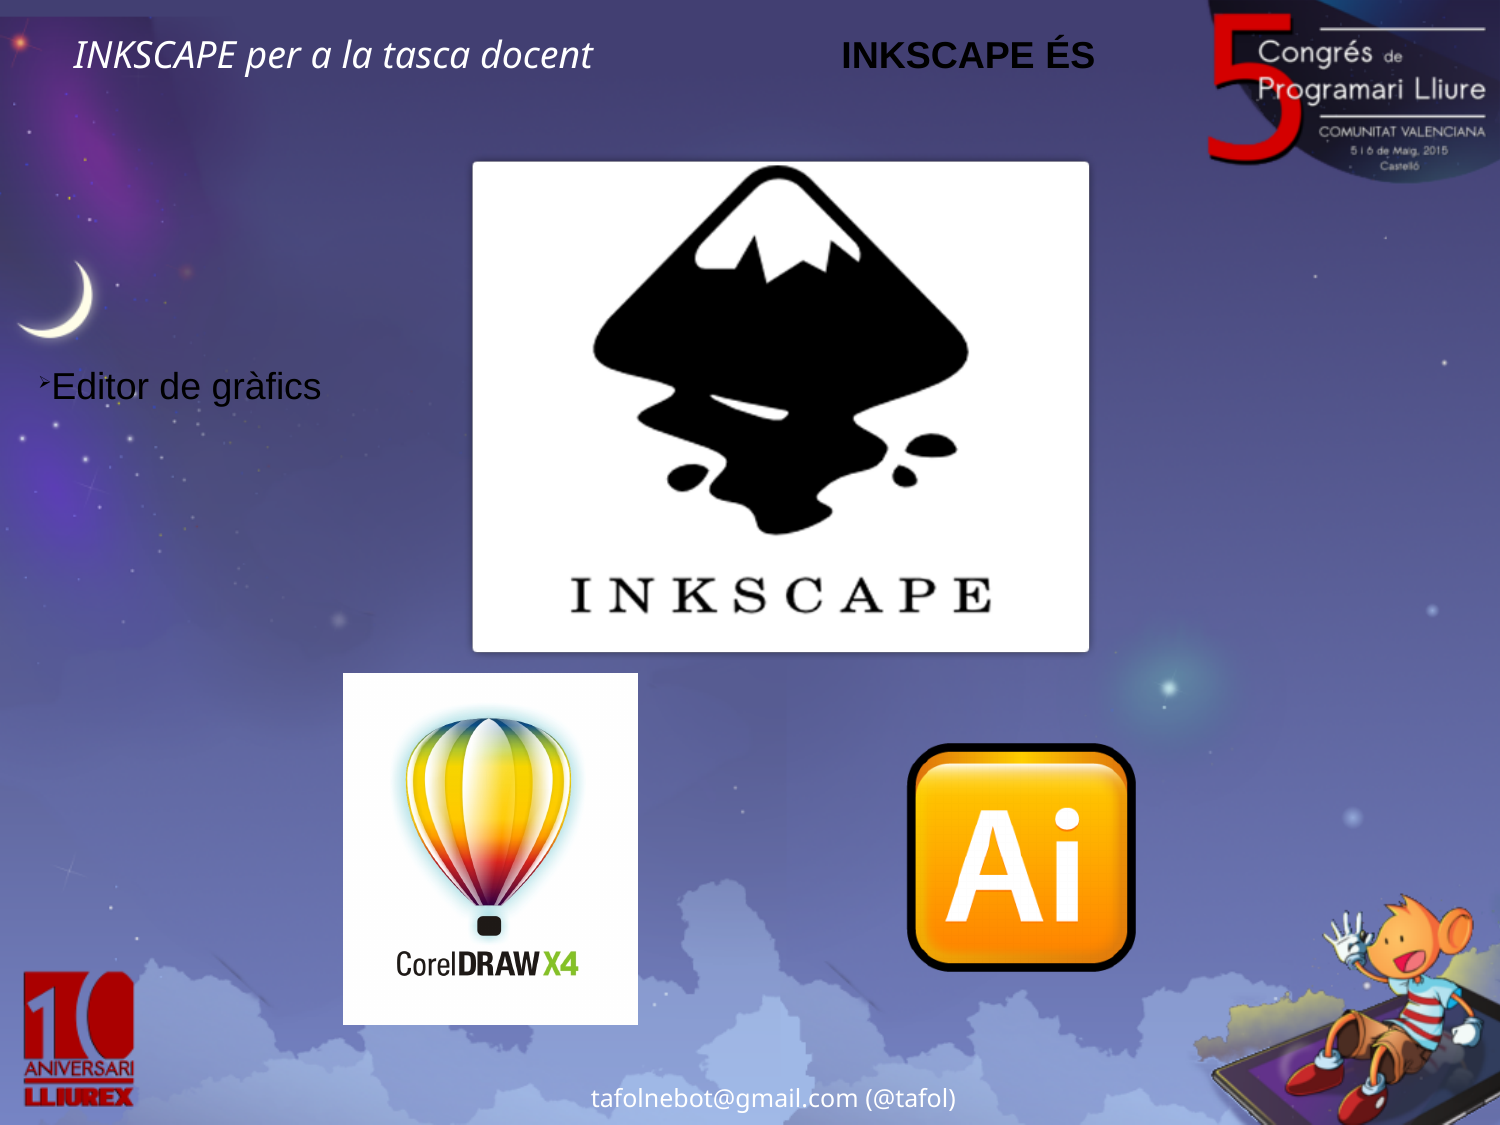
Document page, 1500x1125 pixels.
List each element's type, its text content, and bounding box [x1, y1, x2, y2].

text_box INKSCAPE ÉS [826, 23, 1170, 84]
picture [0, 0, 1500, 1125]
text_box Editor de gràfics [23, 355, 463, 416]
